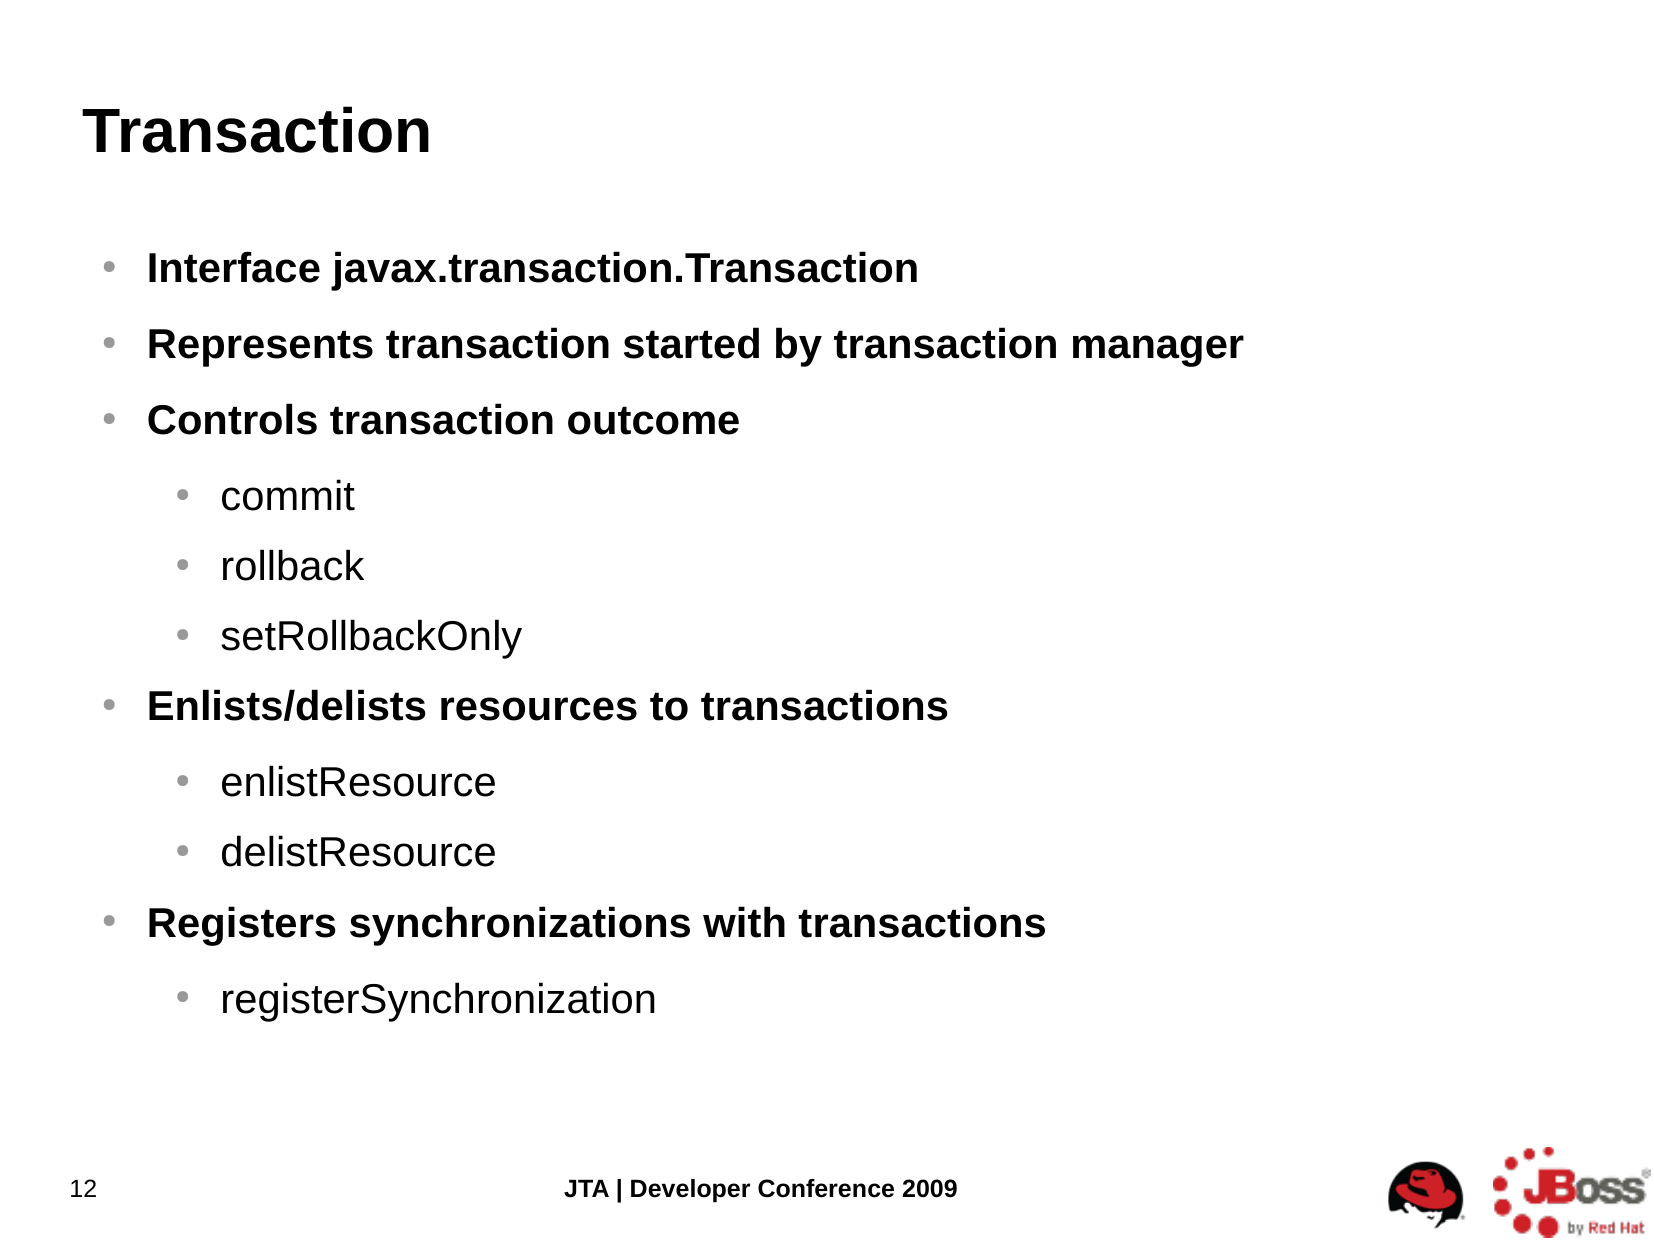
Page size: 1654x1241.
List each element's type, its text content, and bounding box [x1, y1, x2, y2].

title Transaction [82, 45, 1571, 218]
picture [1493, 1147, 1651, 1238]
picture [1387, 1159, 1471, 1238]
list Interface javax.transaction.Transaction Represents transaction started by transaction manager Controls transaction outcome commit rollback setRollbackOnly Enlists/delists resources to transactions enlistResource delistResource Registers synchronizations with transactions registerSynchronization [86, 244, 1576, 1024]
